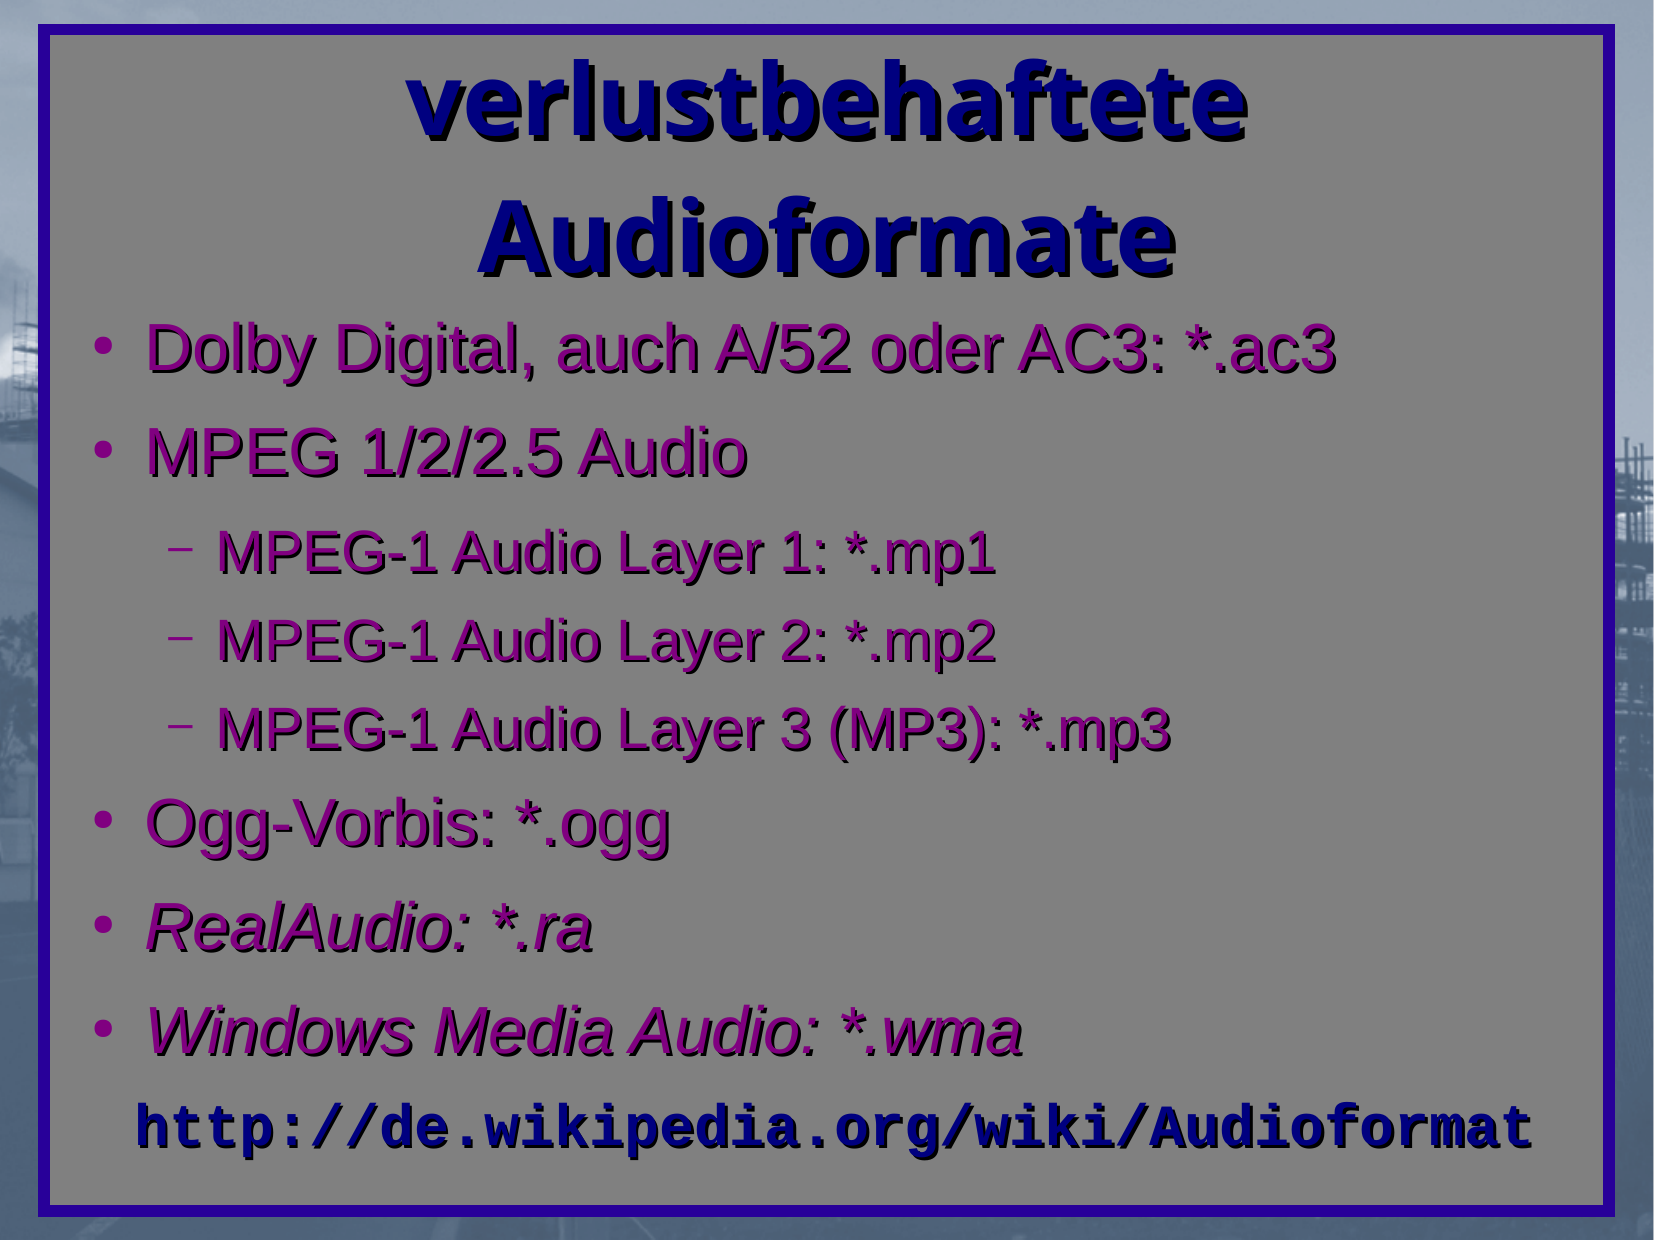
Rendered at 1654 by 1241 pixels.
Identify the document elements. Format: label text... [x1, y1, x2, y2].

title verlustbehaftete Audioformate [82, 49, 1571, 281]
picture [0, 0, 1654, 1240]
list Dolby Digital, auch A/52 oder AC3: *.ac3 MPEG 1/2/2.5 Audio MPEG-1 Audio Layer 1: *.mp1 MPEG-1 Audio Layer 2: *.mp2 MPEG-1 Audio Layer 3 (MP3): *.mp3 Ogg-Vorbis: *.ogg RealAudio: *.ra Windows Media Audio: *.wma http://de.wikipedia.org/wiki/Audioformat [73, 310, 1577, 1164]
